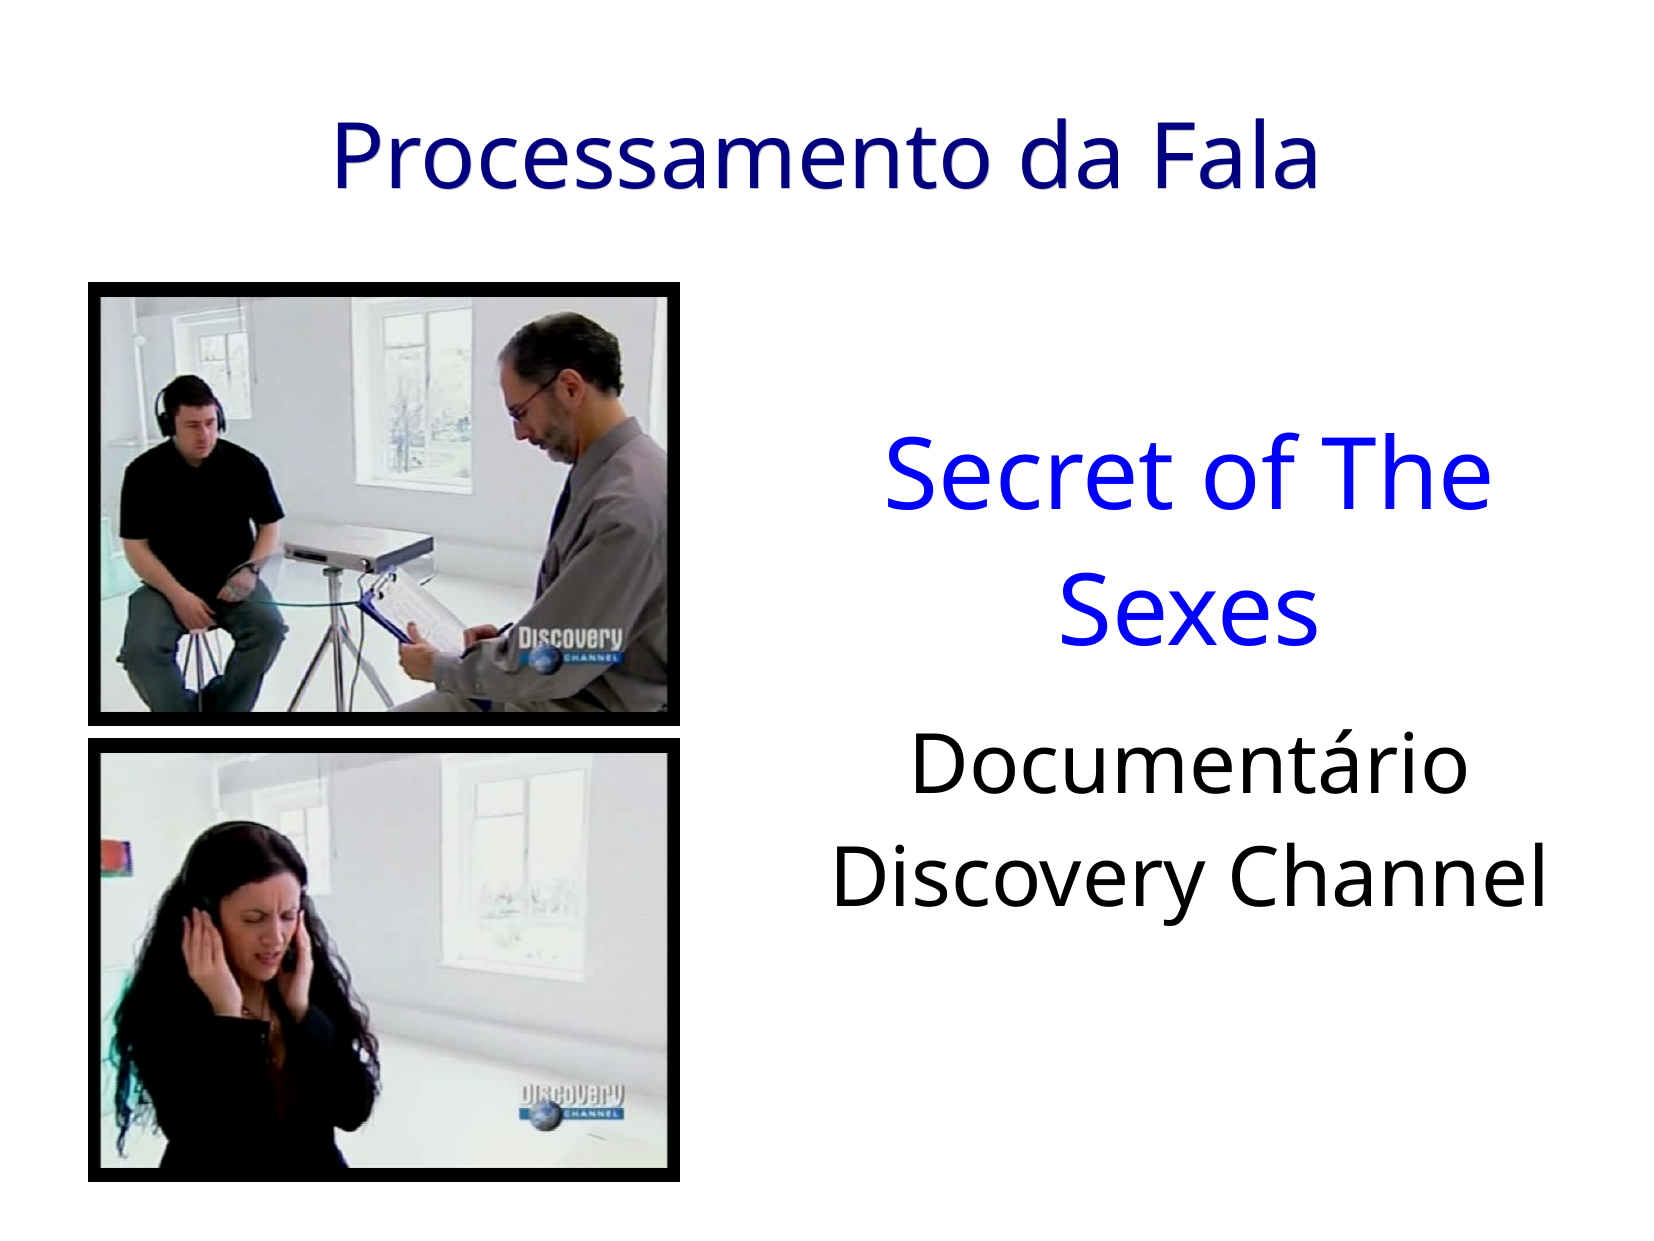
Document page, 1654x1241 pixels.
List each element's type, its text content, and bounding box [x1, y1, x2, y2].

picture [88, 738, 680, 1182]
picture [88, 282, 680, 726]
list Secret of The Sexes Documentário Discovery Channel [826, 402, 1553, 878]
title Processamento da Fala [82, 49, 1571, 257]
